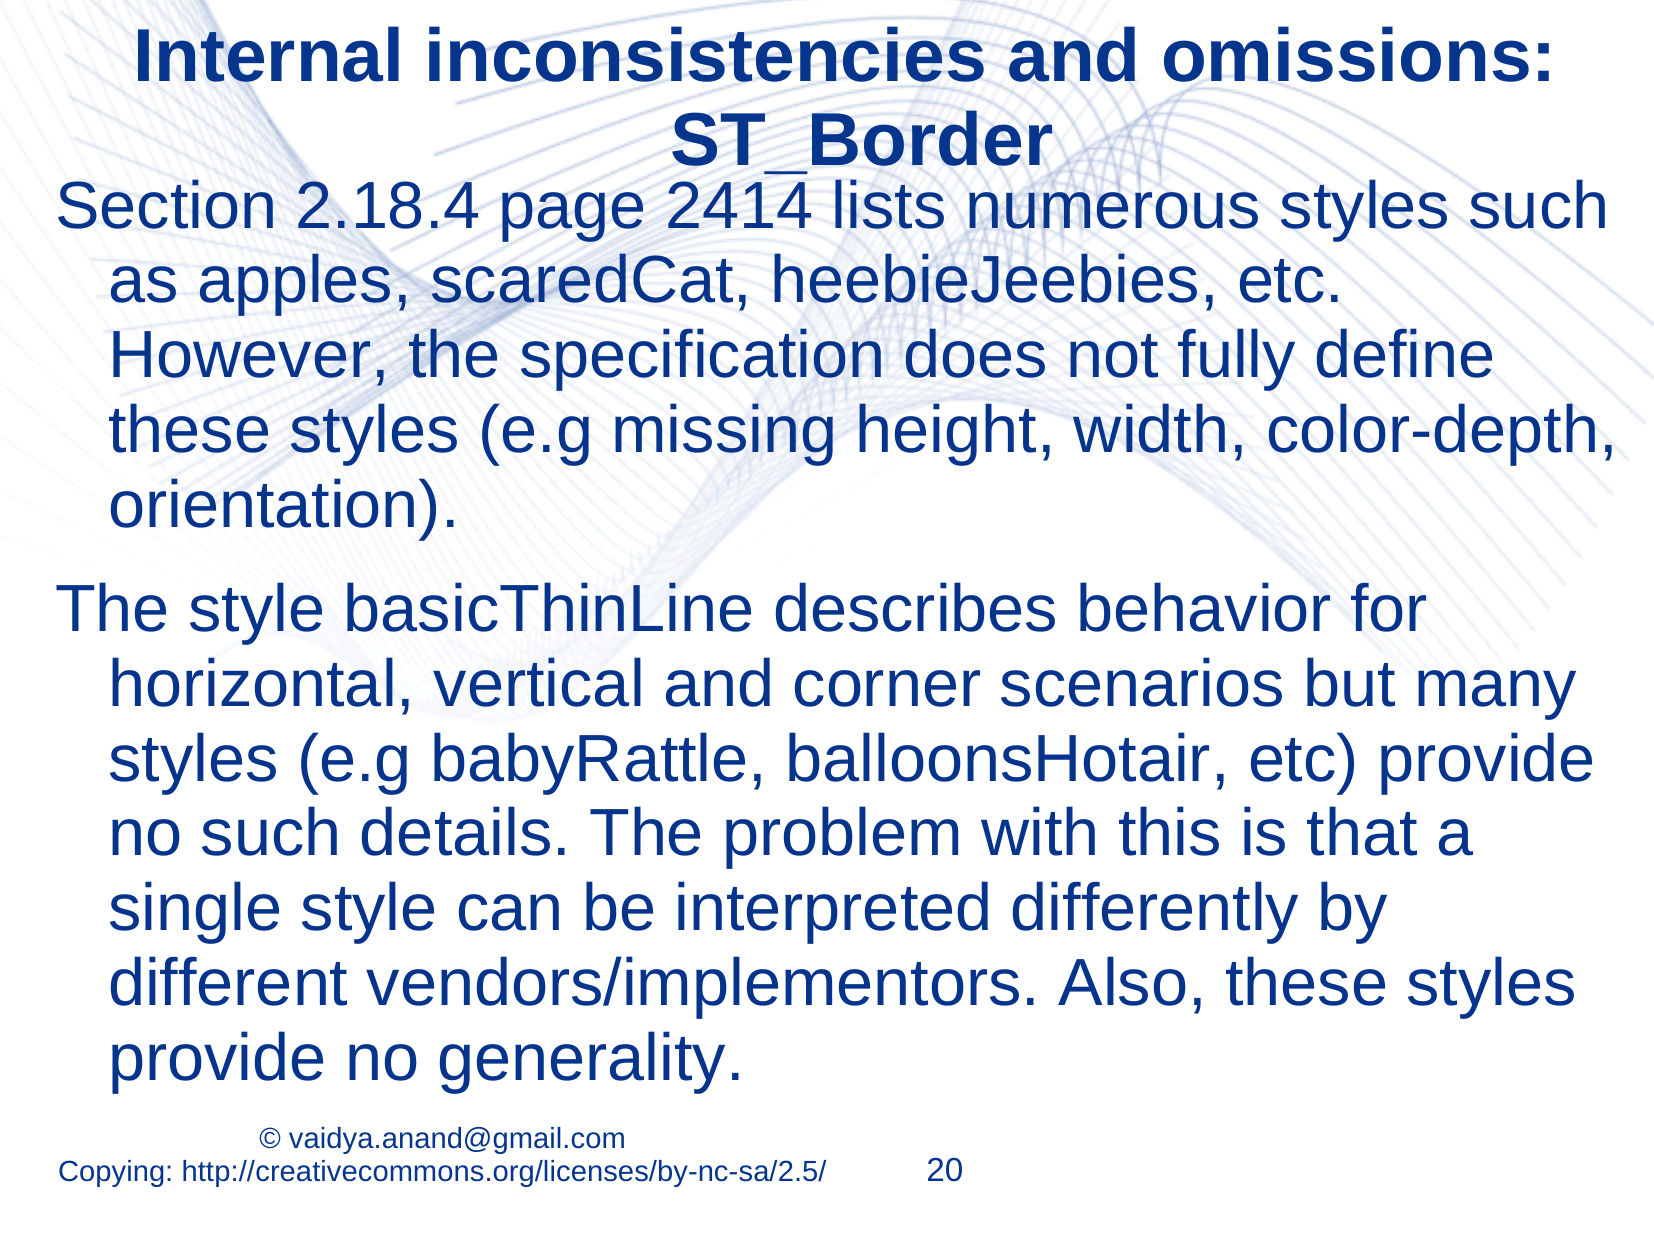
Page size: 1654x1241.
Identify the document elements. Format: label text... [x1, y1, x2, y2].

title Internal inconsistencies and omissions: ST_Border [29, 13, 1625, 182]
picture [0, 0, 1654, 1241]
list Section 2.18.4 page 2414 lists numerous styles such as apples, scaredCat, heebieJeebies, etc. However, the specification does not fully define these styles (e.g missing height, width, color-depth, orientation). The style basicThinLine describes behavior for horizontal, vertical and corner scenarios but many styles (e.g babyRattle, balloonsHotair, etc) provide no such details. The problem with this is that a single style can be interpreted differently by different vendors/implementors. Also, these styles provide no generality. [37, 167, 1632, 1126]
